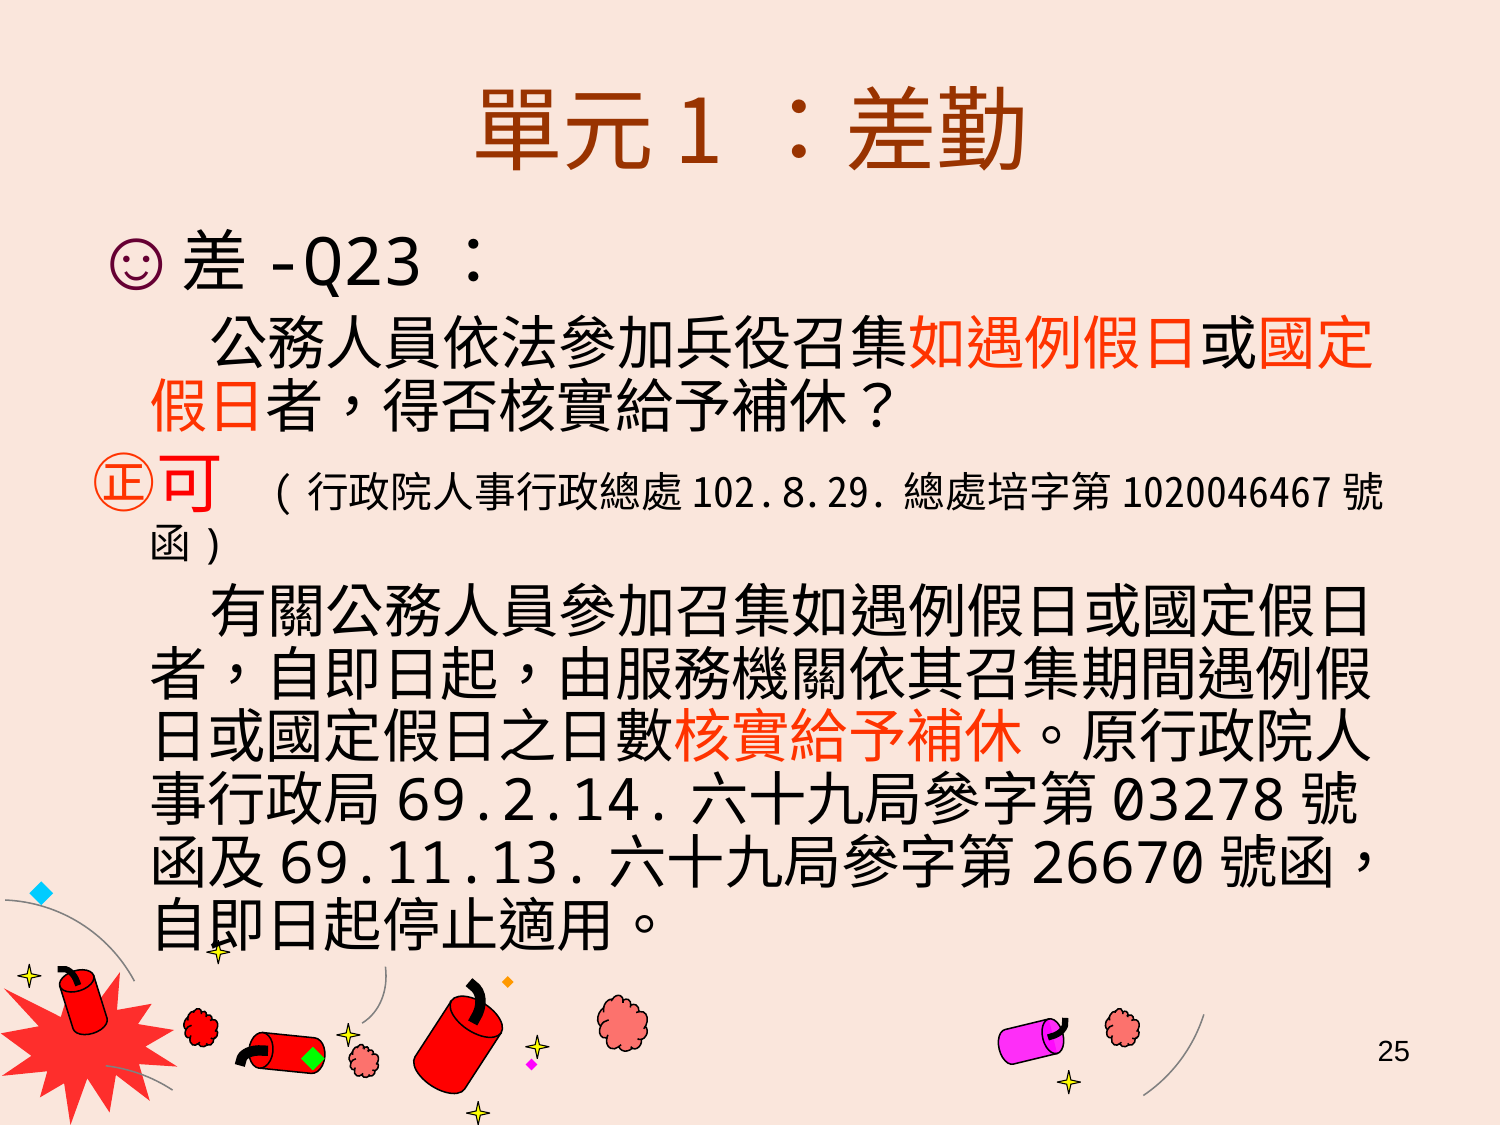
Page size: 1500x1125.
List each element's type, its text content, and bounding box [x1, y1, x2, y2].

text_box <number> [1074, 1024, 1426, 1103]
list 差-Q23： 公務人員依法參加兵役召集如遇例假日或國定假日者，得否核實給予補休？ 可 (行政院人事行政總處102.8.29.總處培字第1020046467號函) 有關公務人員參加召集如遇例假日或國定假日者，自即日起，由服務機關依其召集期間遇例假日或國定假日之日數核實給予補休。原行政院人事行政局69.2.14.六十九局參字第03278號函及69.11.13.六十九局參字第26670號函，自即日起停止適用。 [75, 220, 1426, 988]
title 單元1：差勤 [75, 45, 1426, 209]
